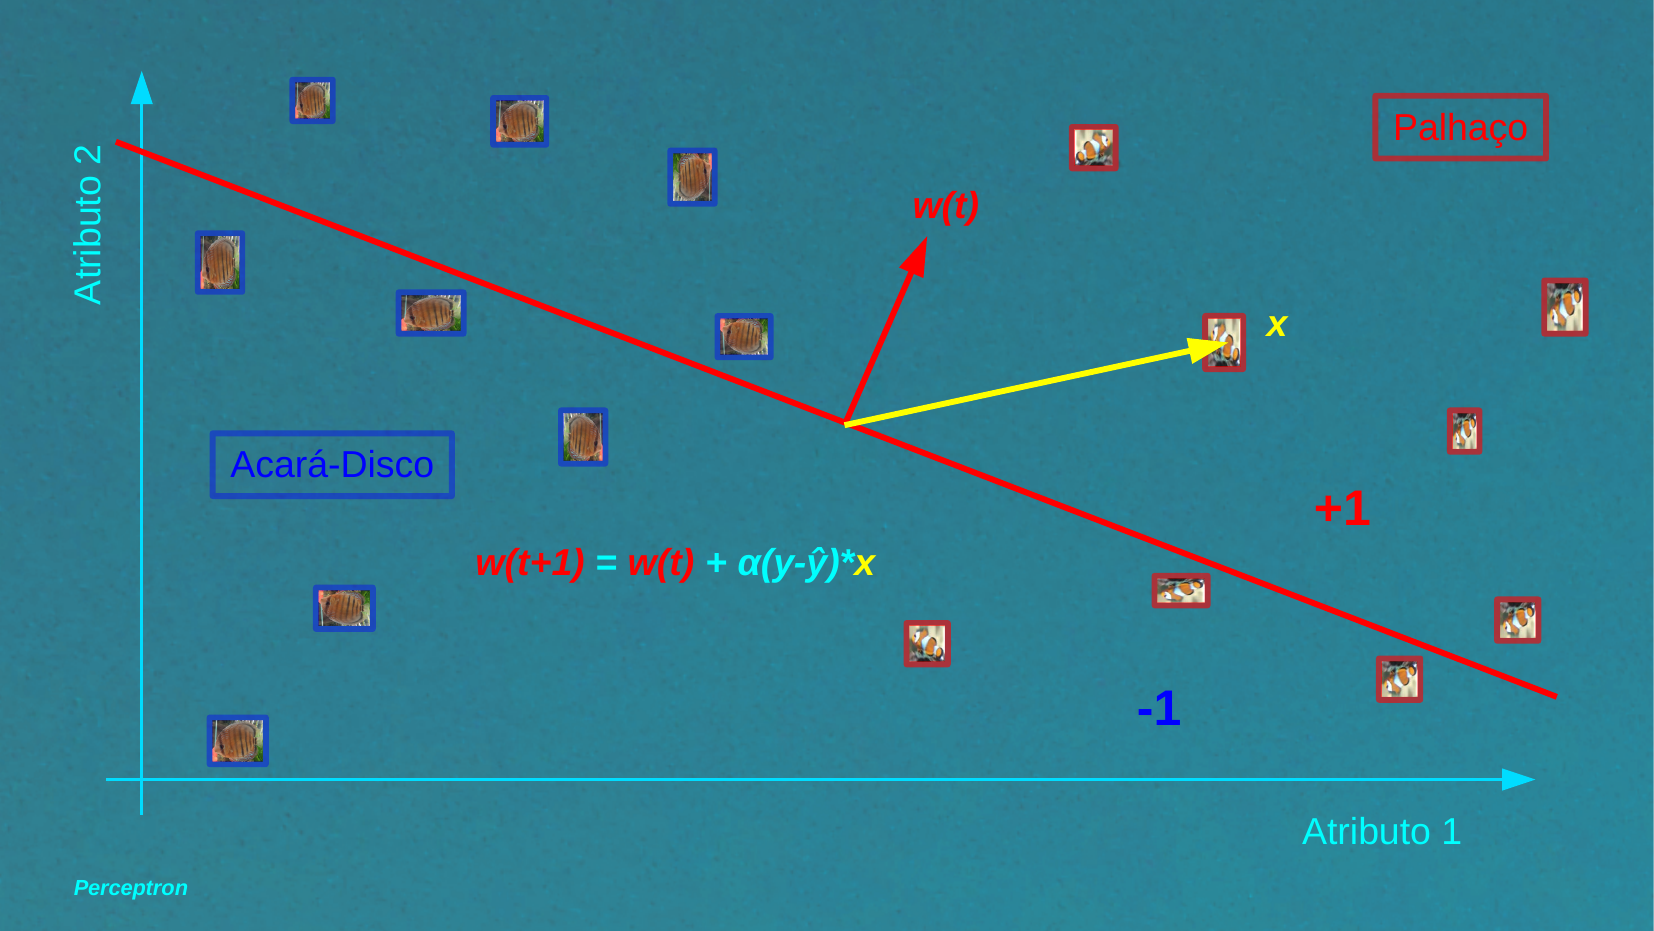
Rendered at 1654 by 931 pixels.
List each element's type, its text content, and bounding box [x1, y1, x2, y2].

picture [0, 0, 1654, 931]
text_box Acará-Disco [212, 433, 452, 497]
text_box Palhaço [1375, 95, 1547, 159]
text_box w(t) [897, 177, 1028, 234]
text_box +1 [1299, 472, 1430, 544]
text_box Atributo 1 [1287, 803, 1478, 860]
text_box -1 [1122, 672, 1252, 745]
text_box Atributo 2 [59, 129, 116, 320]
text_box w(t+1) = w(t) + α(y-ŷ)*x [460, 533, 898, 591]
text_box x [1251, 295, 1323, 353]
